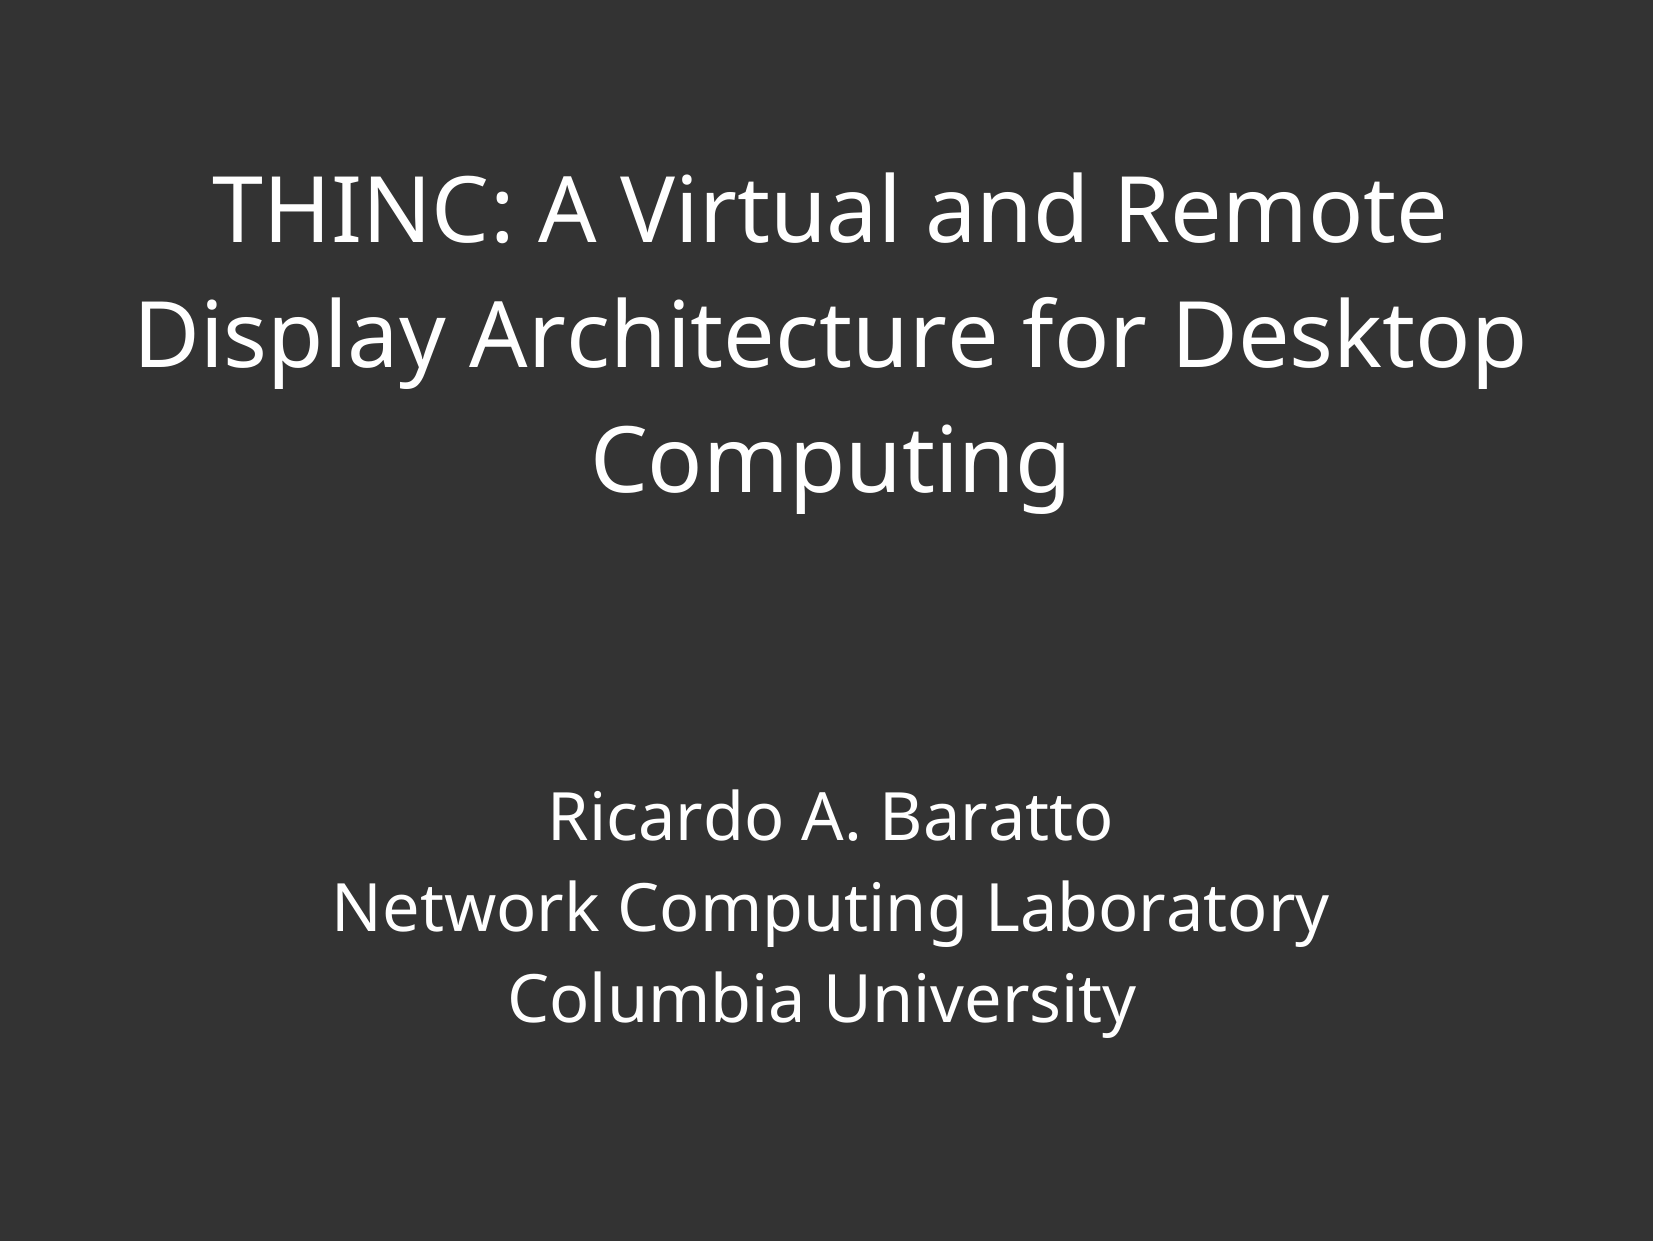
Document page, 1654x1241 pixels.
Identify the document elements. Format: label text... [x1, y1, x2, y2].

title THINC: A Virtual and Remote Display Architecture for Desktop Computing Ricardo A. Baratto Network Computing Laboratory Columbia University [87, 192, 1576, 994]
